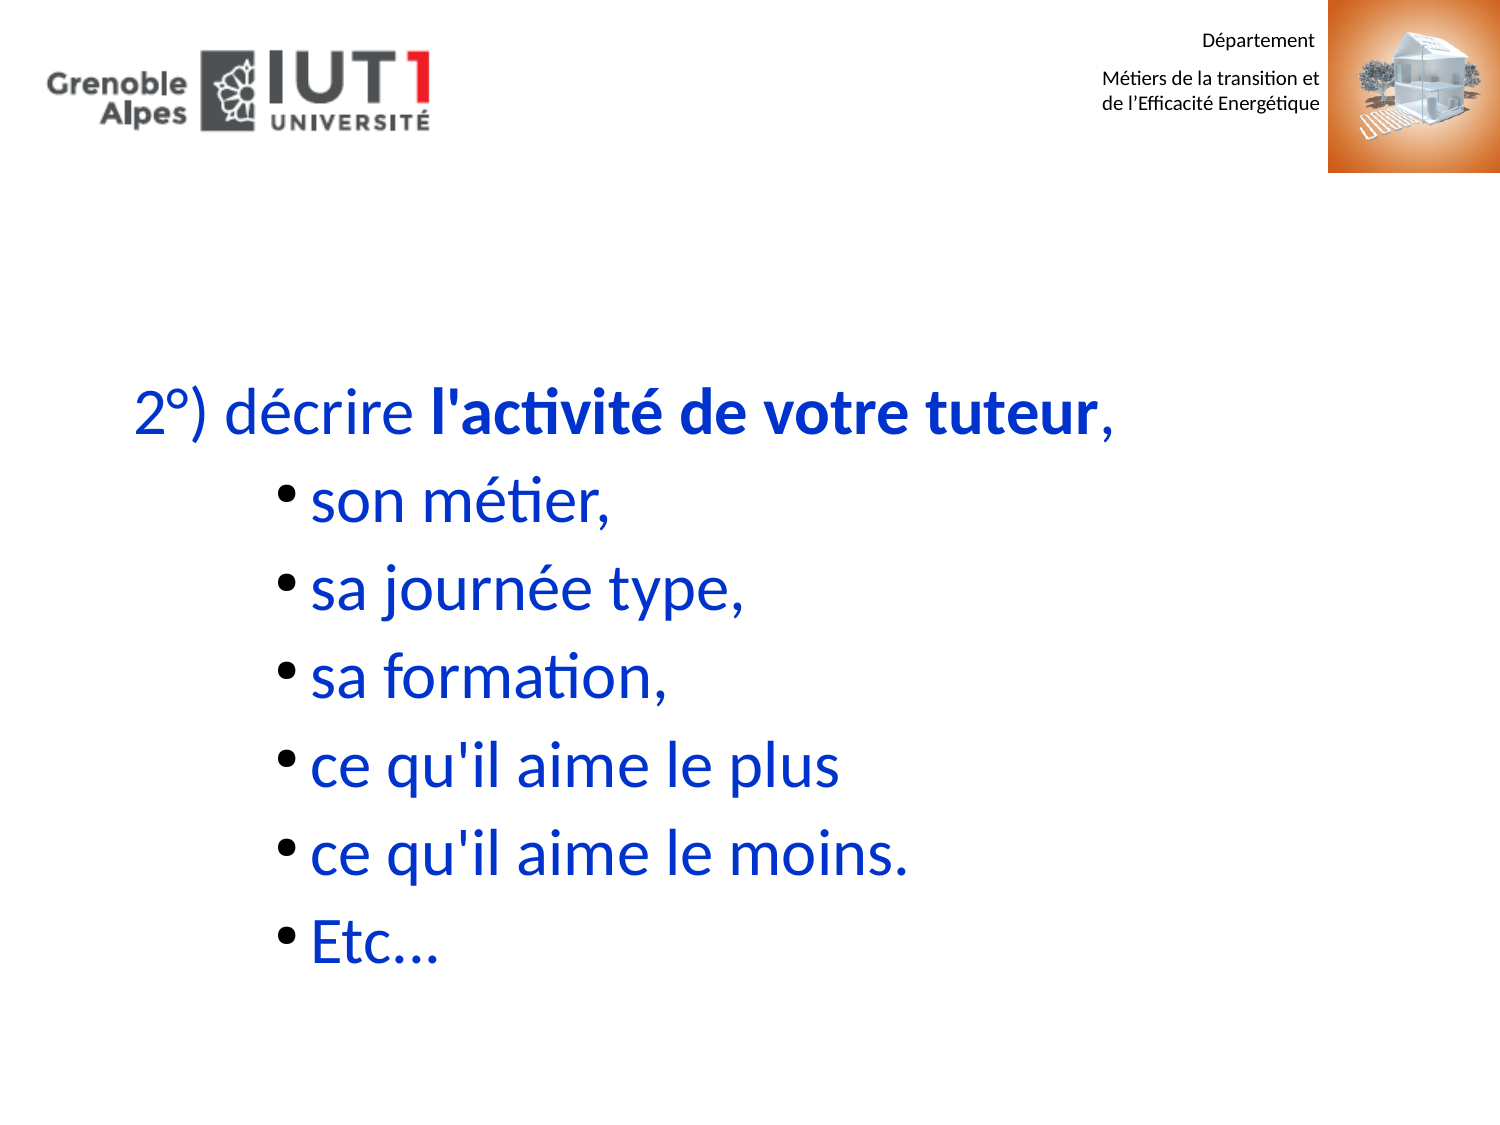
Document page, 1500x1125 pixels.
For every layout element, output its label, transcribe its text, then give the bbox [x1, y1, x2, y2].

picture [1328, 0, 1500, 173]
picture [6, 7, 550, 173]
text_box Département Métiers de la transition et de l’Efficacité Energétique [1062, 19, 1335, 123]
text_box 2°) décrire l'activité de votre tuteur, son métier, sa journée type, sa formation, ce qu'il aime le plus ce qu'il aime le moins. Etc... [47, 271, 1477, 957]
